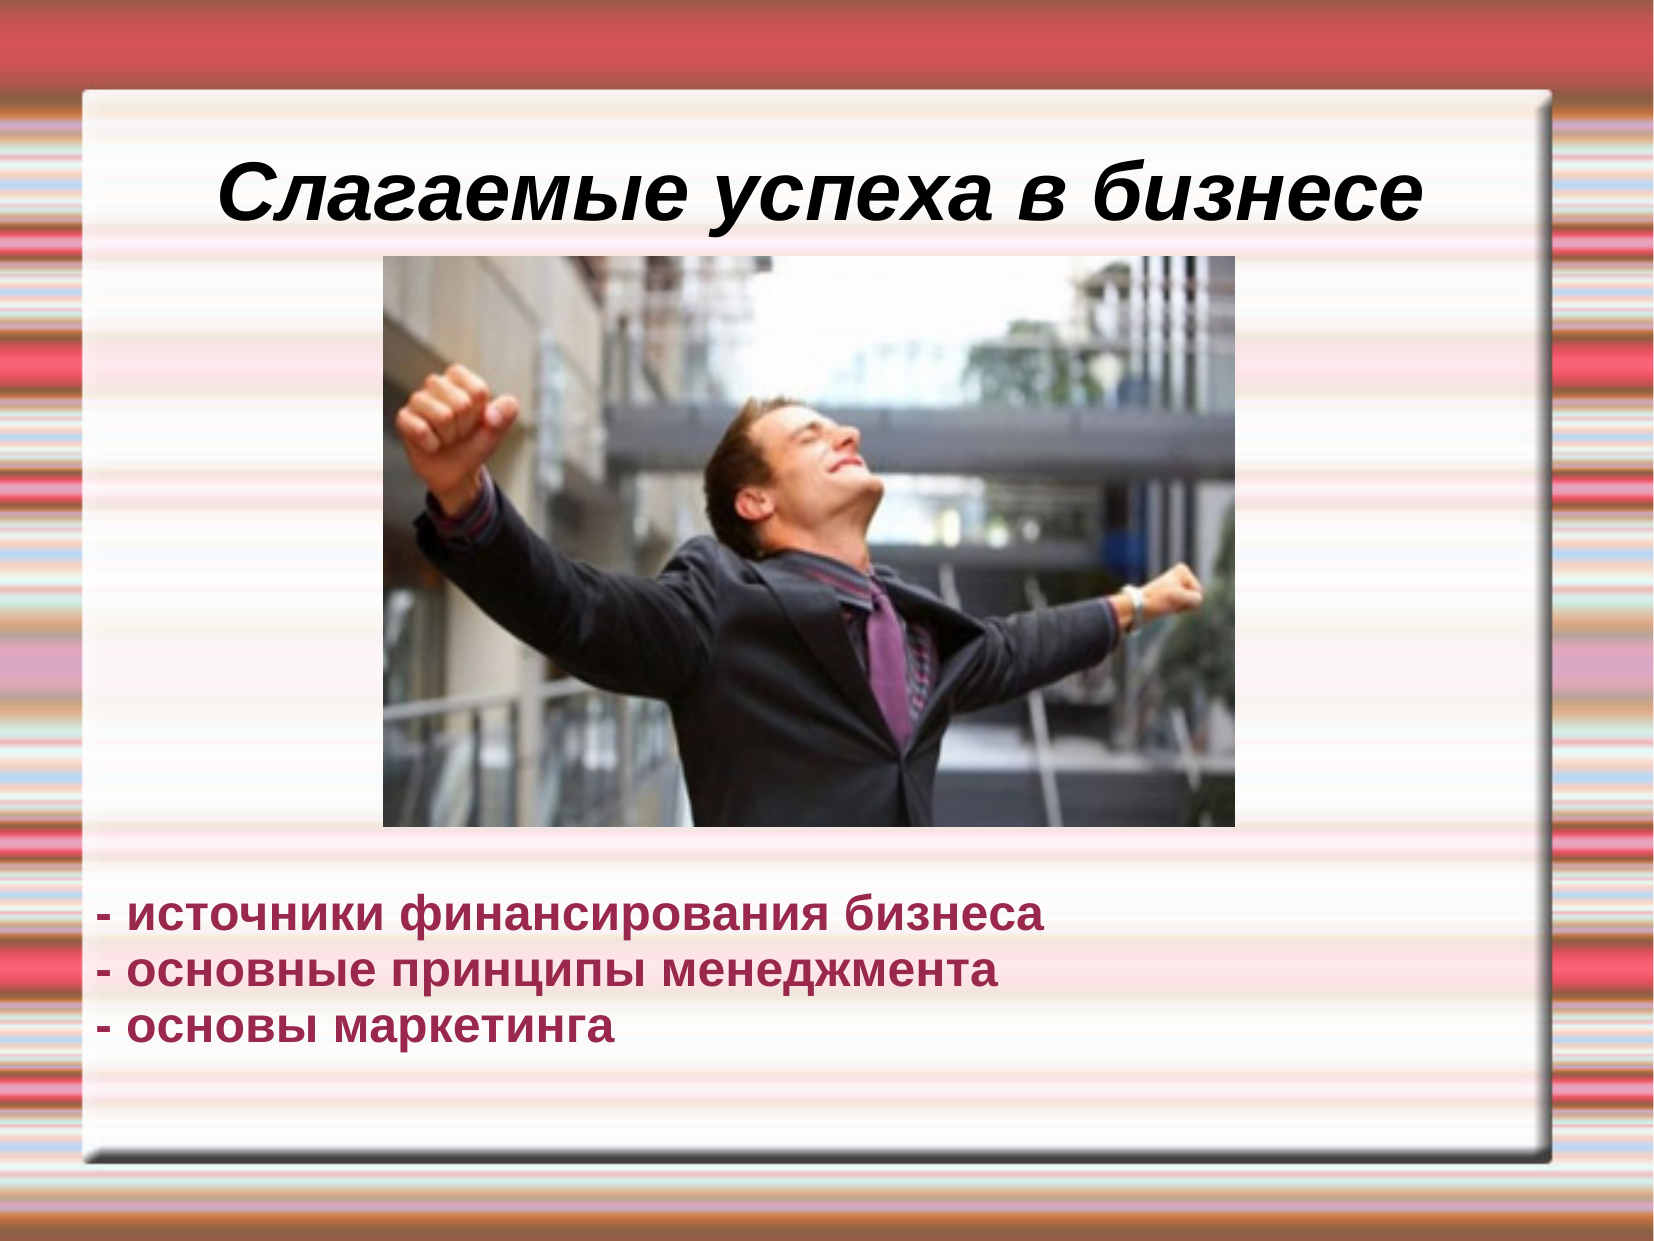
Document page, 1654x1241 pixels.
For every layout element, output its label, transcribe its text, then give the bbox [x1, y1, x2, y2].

subtitle - источники финансирования бизнеса - основные принципы менеджмента - основы маркетинга [95, 606, 1477, 1241]
picture [0, 0, 1654, 1241]
title Слагаемые успеха в бизнесе [76, 88, 1565, 296]
